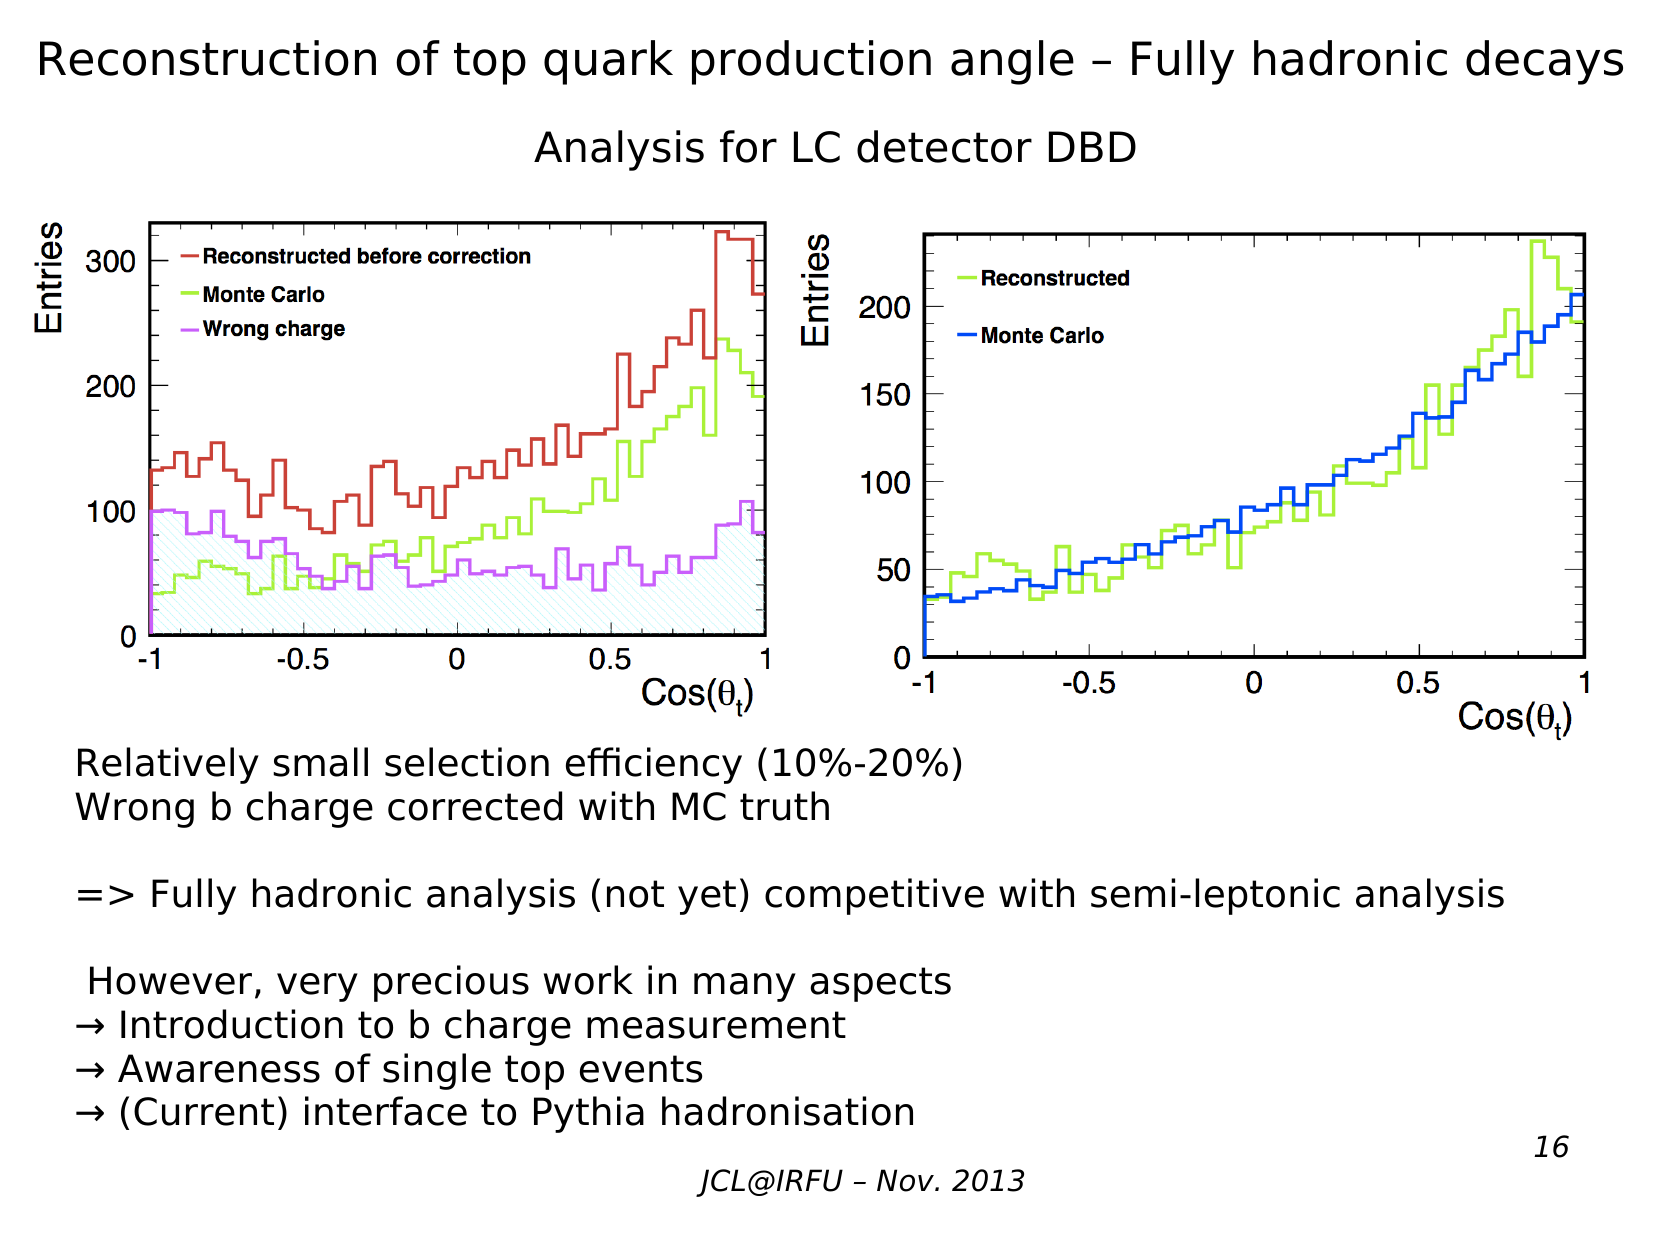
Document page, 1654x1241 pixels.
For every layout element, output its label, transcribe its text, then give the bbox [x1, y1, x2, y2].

text_box Relatively small selection efficiency (10%-20%) Wrong b charge corrected with MC truth => Fully hadronic analysis (not yet) competitive with semi-leptonic analysis However, very precious work in many aspects → Introduction to b charge measurement → Awareness of single top events → (Current) interface to Pythia hadronisation [59, 734, 1621, 1142]
picture [10, 179, 1654, 760]
text_box Reconstruction of top quark production angle – Fully hadronic decays [20, 25, 1638, 125]
text_box Analysis for LC detector DBD [431, 108, 1152, 182]
